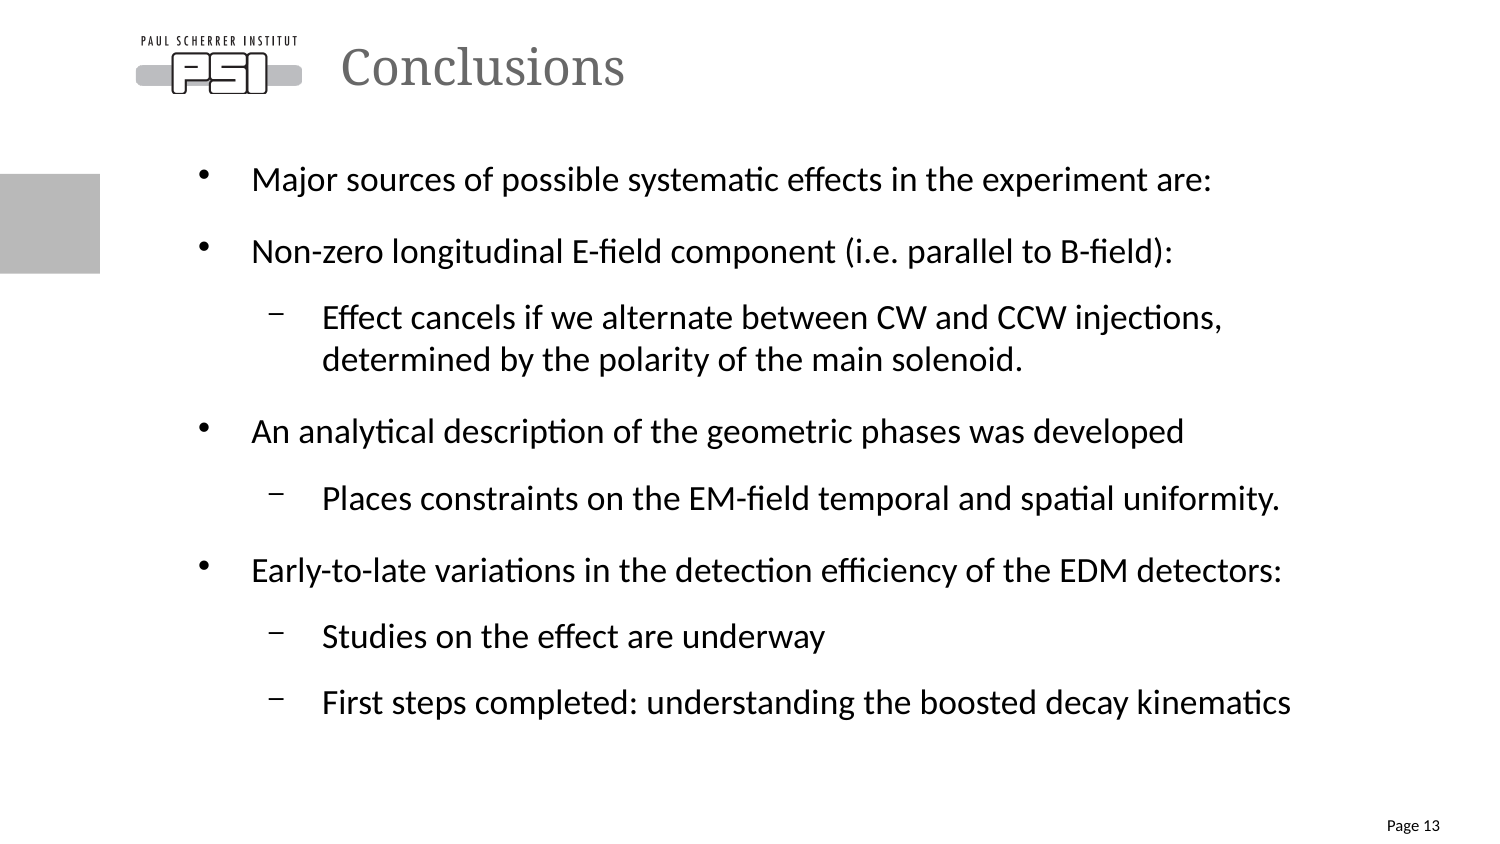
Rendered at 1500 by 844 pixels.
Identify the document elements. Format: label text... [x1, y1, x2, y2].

list Major sources of possible systematic effects in the experiment are: Non-zero longitudinal E-field component (i.e. parallel to B-field): Effect cancels if we alternate between CW and CCW injections, determined by the polarity of the main solenoid. An analytical description of the geometric phases was developed Places constraints on the EM-field temporal and spatial uniformity. Early-to-late variations in the detection efficiency of the EDM detectors: Studies on the effect are underway First steps completed: understanding the boosted decay kinematics [180, 155, 1382, 731]
slide_number Page <number> [1346, 814, 1441, 839]
title Conclusions [340, 35, 1441, 98]
